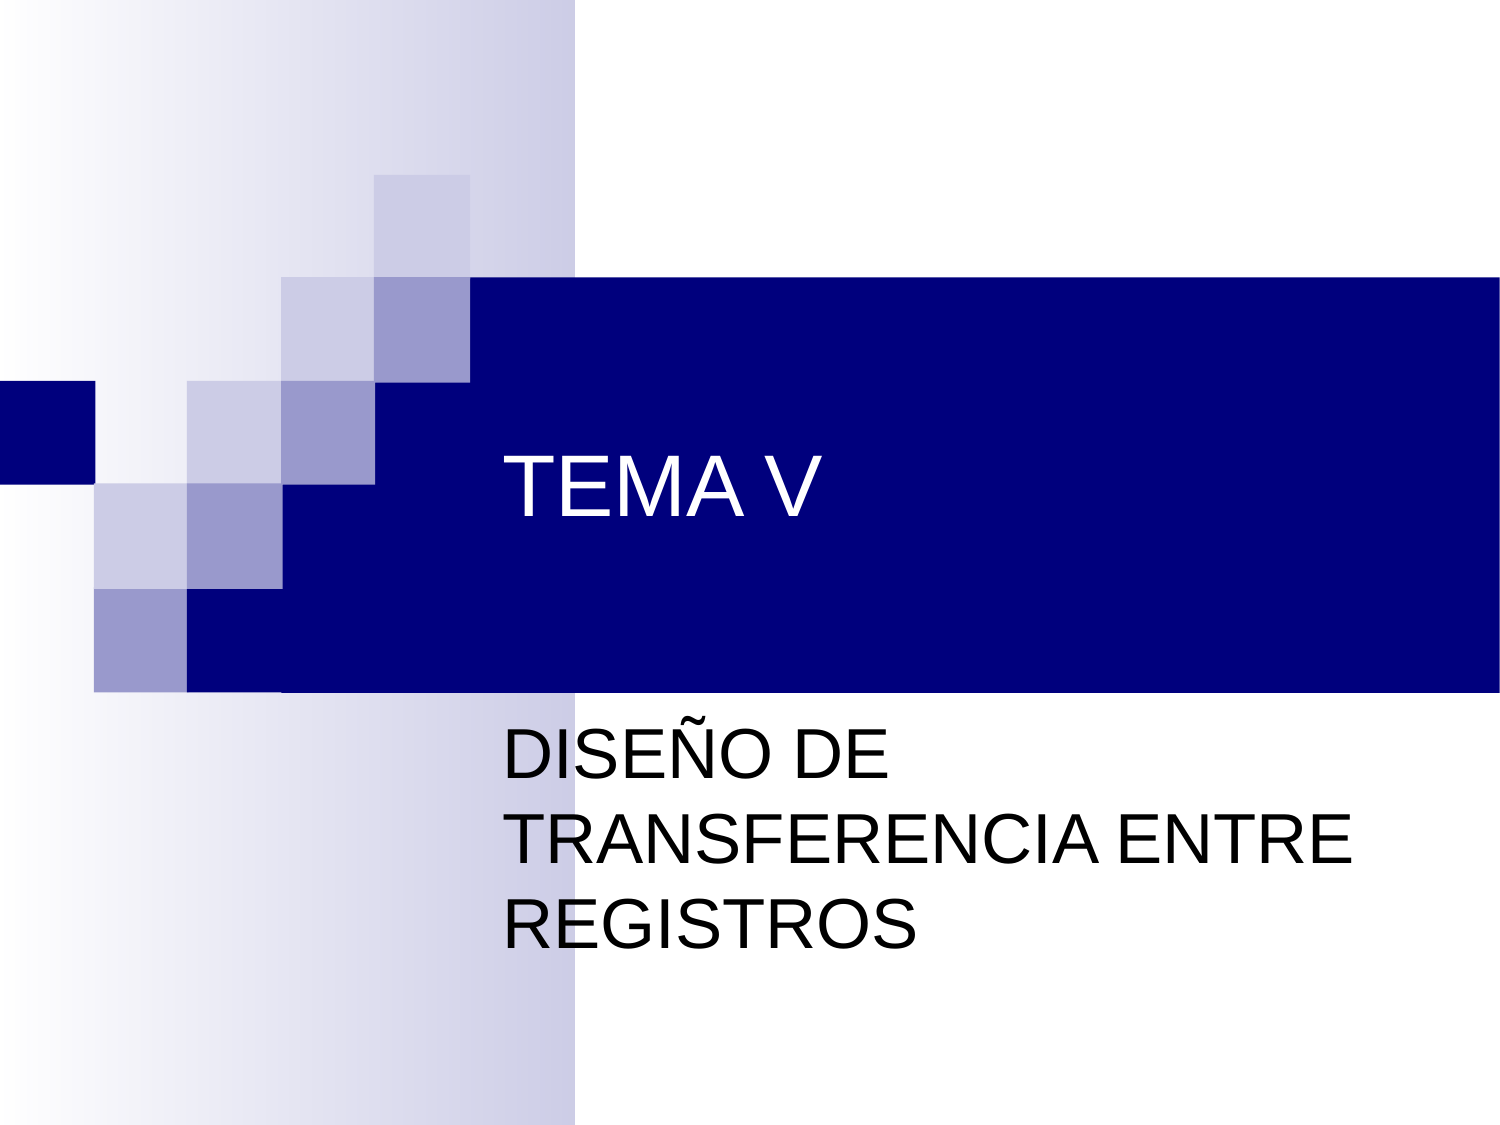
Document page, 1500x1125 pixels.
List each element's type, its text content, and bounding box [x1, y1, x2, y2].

subtitle DISEÑO DE TRANSFERENCIA ENTRE REGISTROS [487, 699, 1476, 988]
title TEMA V [487, 299, 1476, 663]
